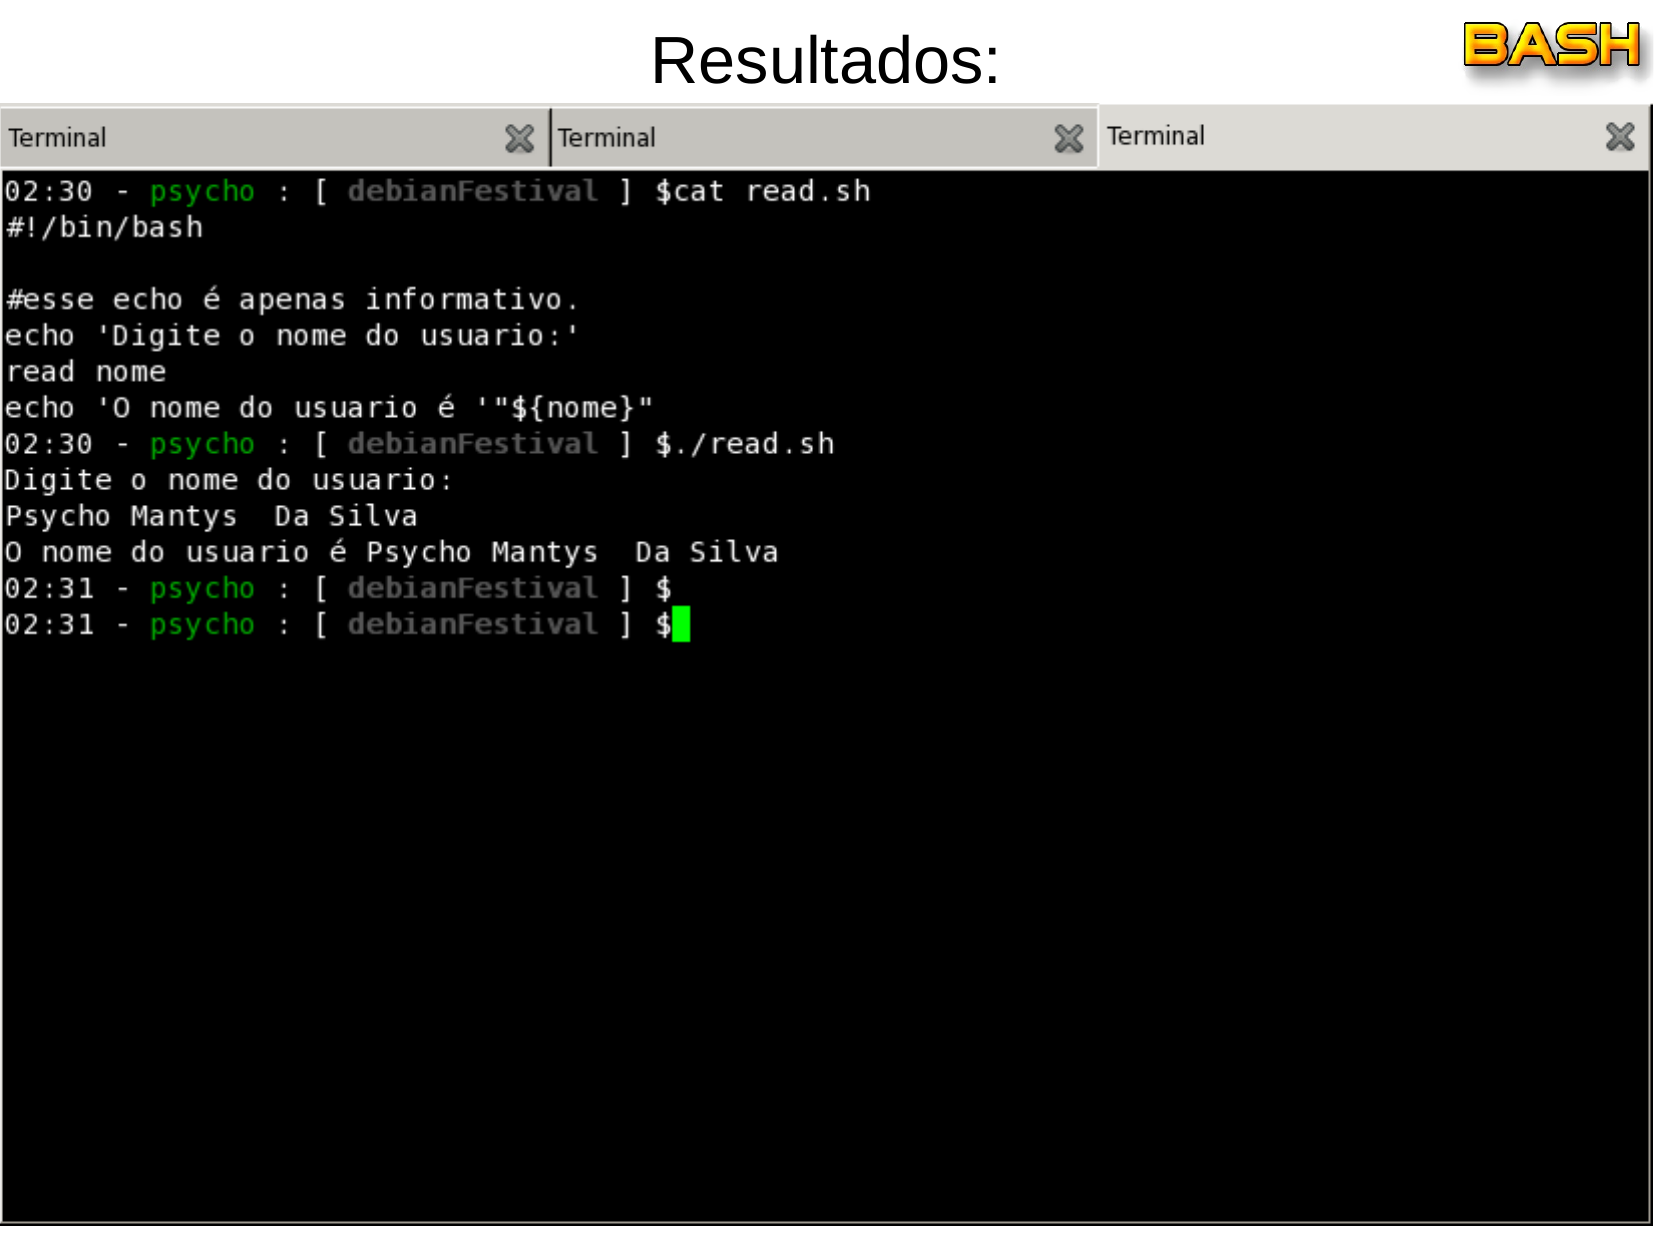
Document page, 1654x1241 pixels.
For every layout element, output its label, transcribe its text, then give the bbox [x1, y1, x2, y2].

picture [1450, 0, 1654, 96]
picture [0, 103, 1653, 1226]
title Resultados: [82, 22, 1571, 98]
